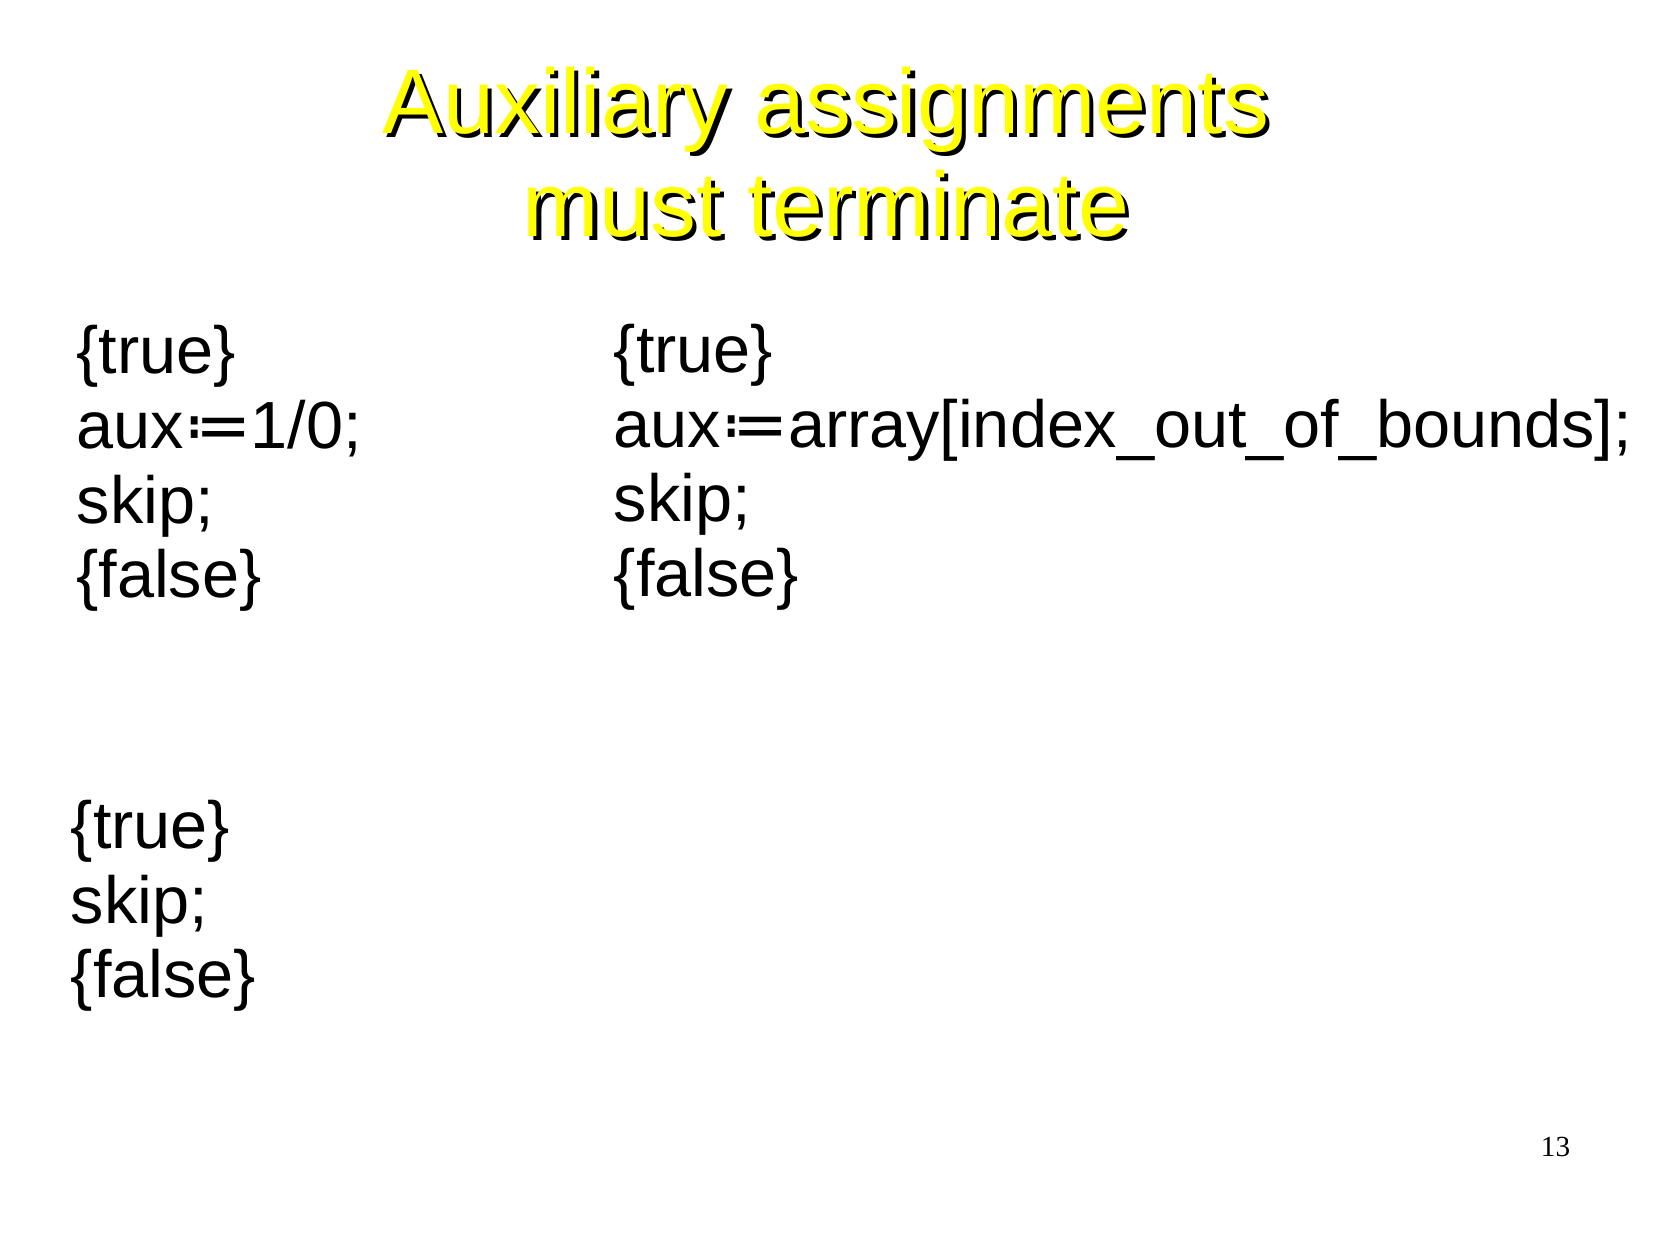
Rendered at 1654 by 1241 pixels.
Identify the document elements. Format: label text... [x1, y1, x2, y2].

title Auxiliary assignments must terminate [82, 49, 1571, 257]
text_box {true} aux≔array[index_out_of_bounds]; skip; {false} [613, 311, 1653, 612]
text_box {true} skip; {false} [70, 787, 263, 1013]
subtitle {true} aux≔1/0; skip; {false} [76, 313, 369, 613]
